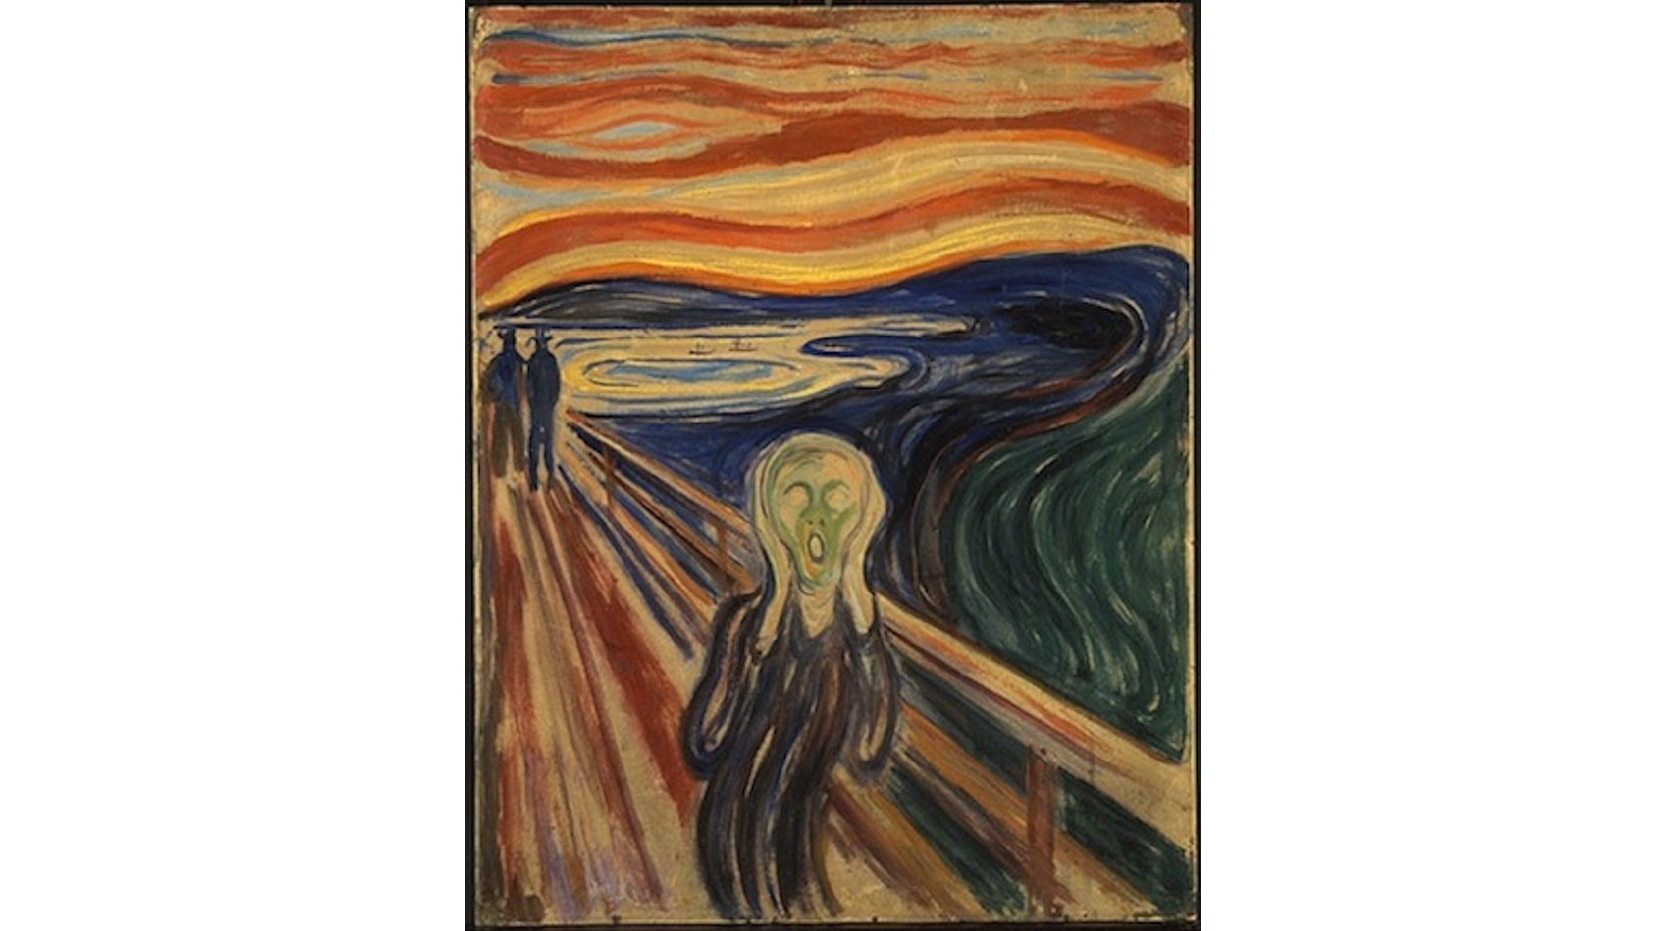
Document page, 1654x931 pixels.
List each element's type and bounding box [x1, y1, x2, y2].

picture [465, 0, 1201, 931]
